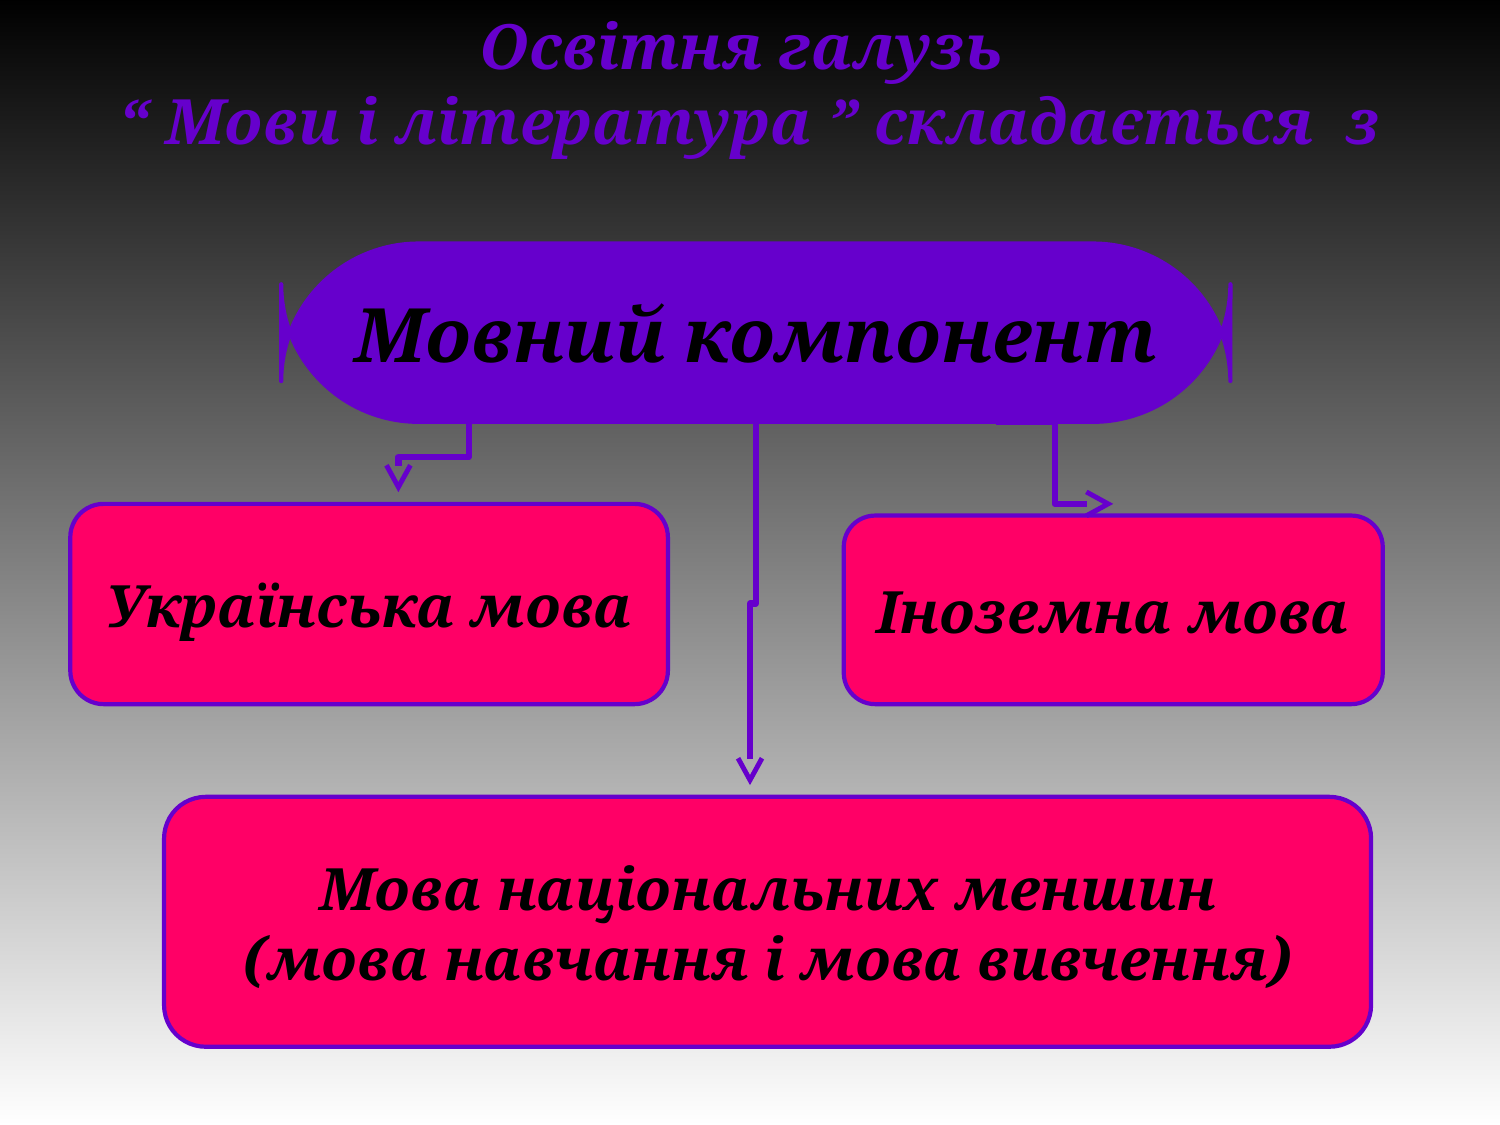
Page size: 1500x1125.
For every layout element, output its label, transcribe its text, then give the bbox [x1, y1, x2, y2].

text_box Мова національних меншин (мова навчання і мова вивчення) [164, 796, 1372, 1047]
text_box Освітня галузь “ Мови і література ” складається з [0, 0, 1500, 165]
title [112, 165, 1447, 969]
text_box Іноземна мова [843, 515, 1383, 705]
text_box Мовний компонент [281, 243, 1231, 422]
text_box Українська мова [70, 503, 668, 705]
